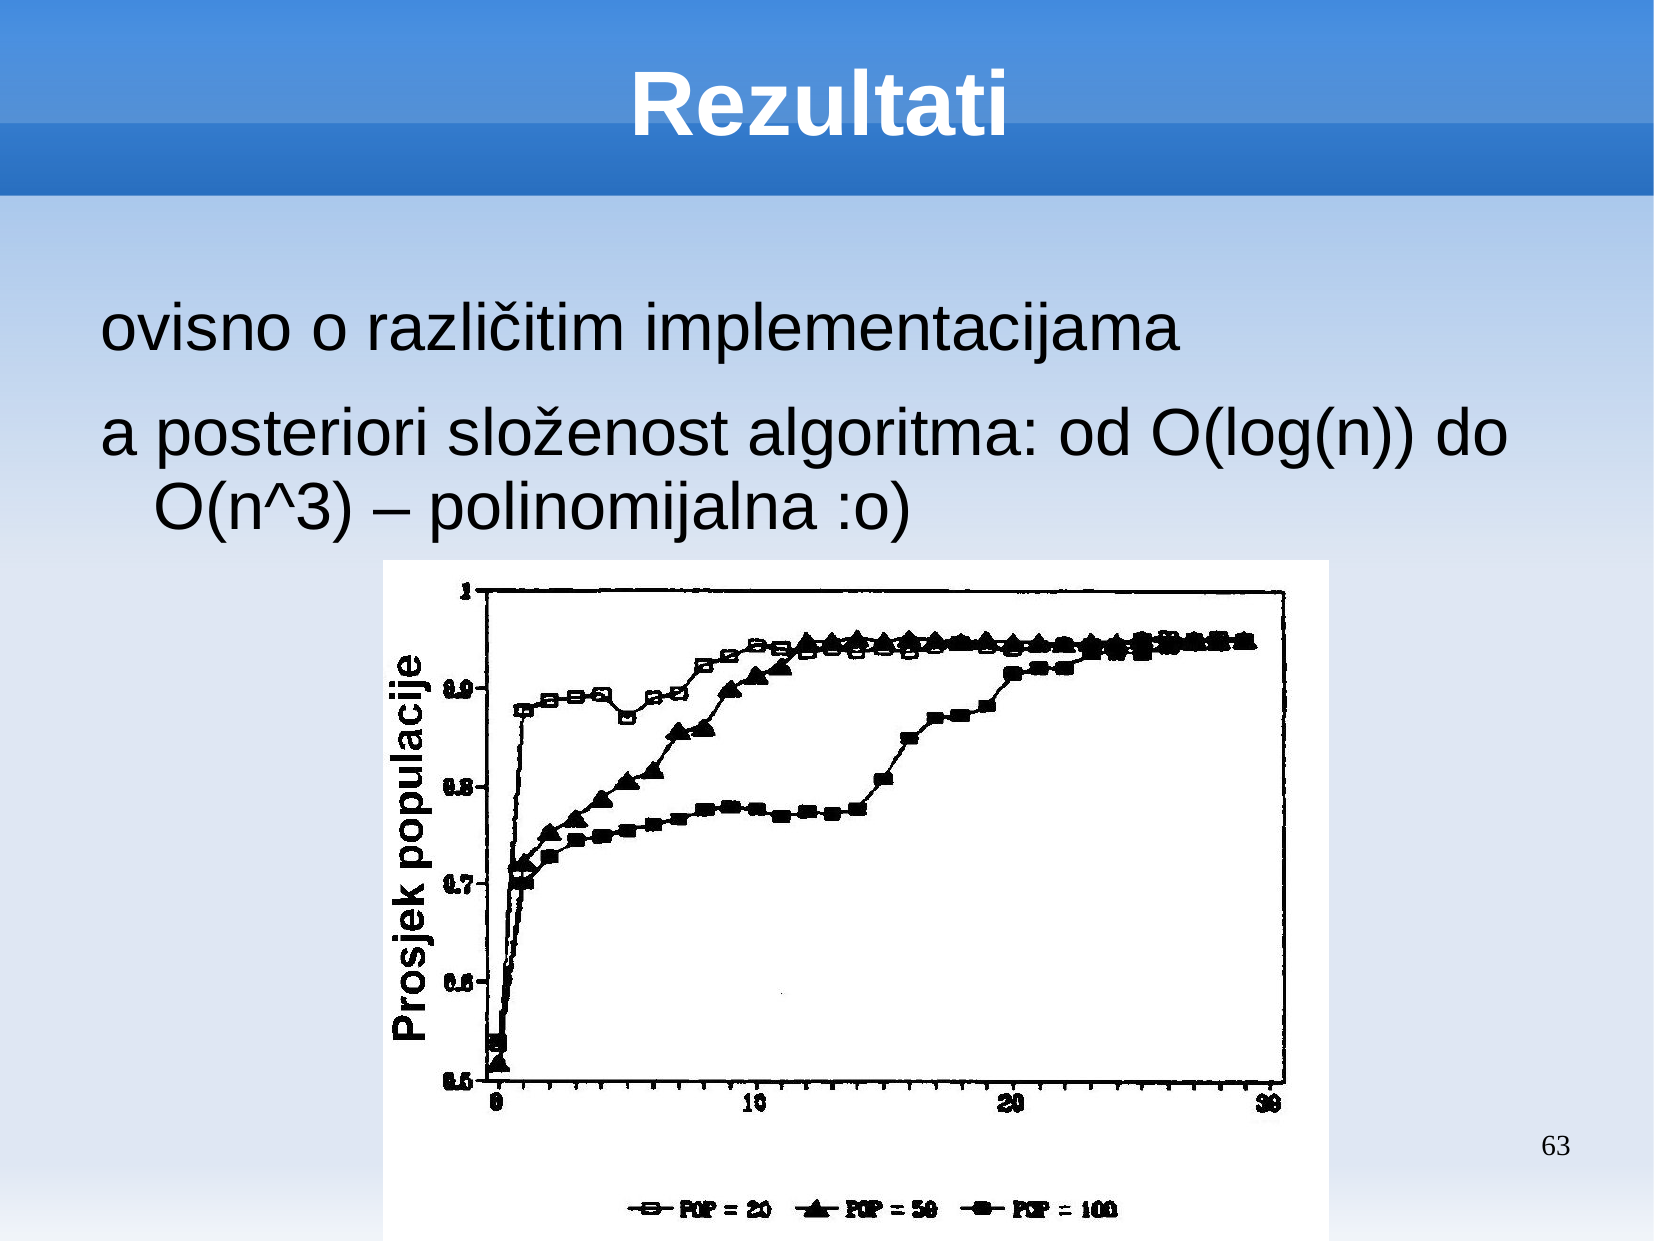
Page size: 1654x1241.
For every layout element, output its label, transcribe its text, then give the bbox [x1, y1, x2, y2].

picture [0, 0, 1654, 1241]
list ovisno o različitim implementacijama a posteriori složenost algoritma: od O(log(n)) do O(n^3) – polinomijalna :o) [82, 290, 1571, 1094]
title Rezultati [76, 7, 1565, 200]
